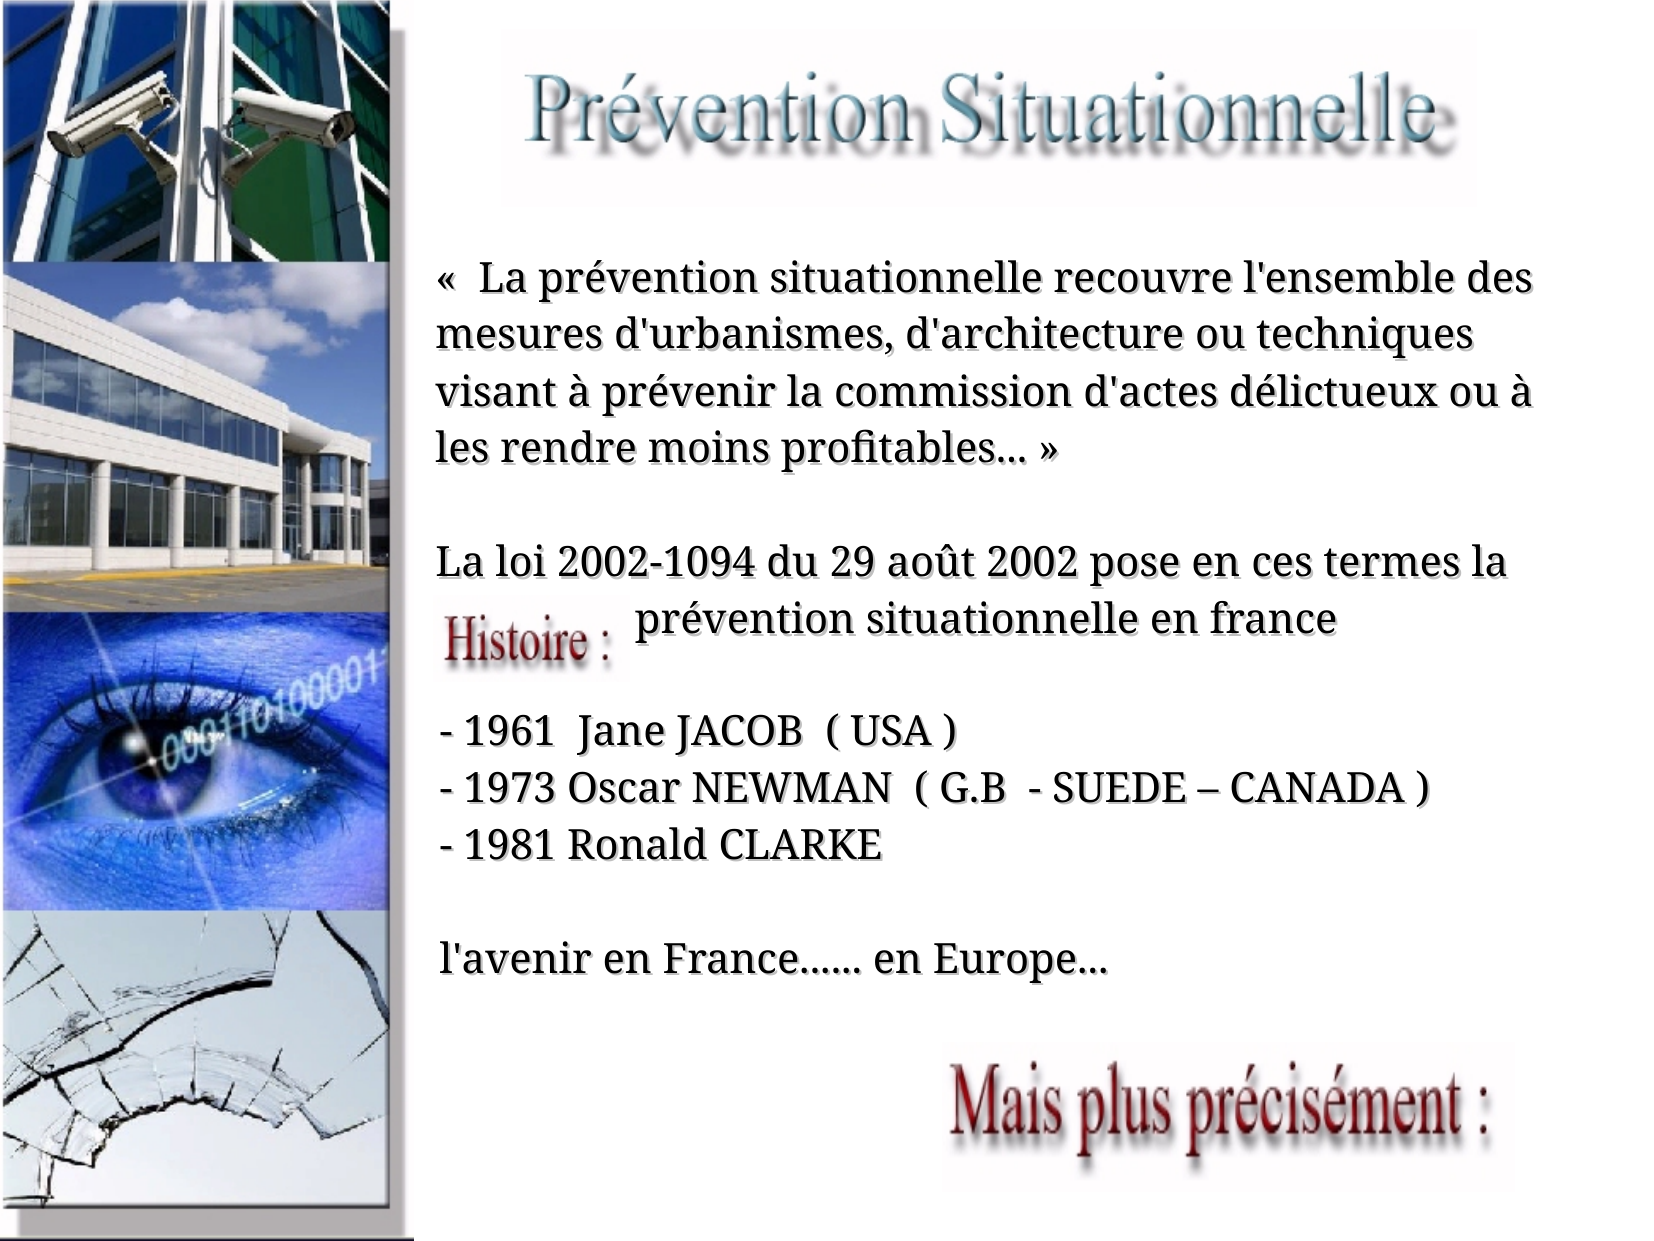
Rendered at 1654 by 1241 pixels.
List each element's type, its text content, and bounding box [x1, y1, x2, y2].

text_box « La prévention situationnelle recouvre l'ensemble des mesures d'urbanismes, d'architecture ou techniques visant à prévenir la commission d'actes délictueux ou à les rendre moins profitables... » La loi 2002-1094 du 29 août 2002 pose en ces termes la notion de prévention situationnelle en france [420, 182, 1551, 579]
text_box - 1961 Jane JACOB ( USA ) - 1973 Oscar NEWMAN ( G.B - SUEDE – CANADA ) - 1981 Ronald CLARKE l'avenir en France...... en Europe... [424, 693, 1555, 946]
picture [942, 1042, 1515, 1192]
picture [501, 29, 1477, 182]
picture [0, 0, 414, 1241]
picture [433, 595, 630, 682]
